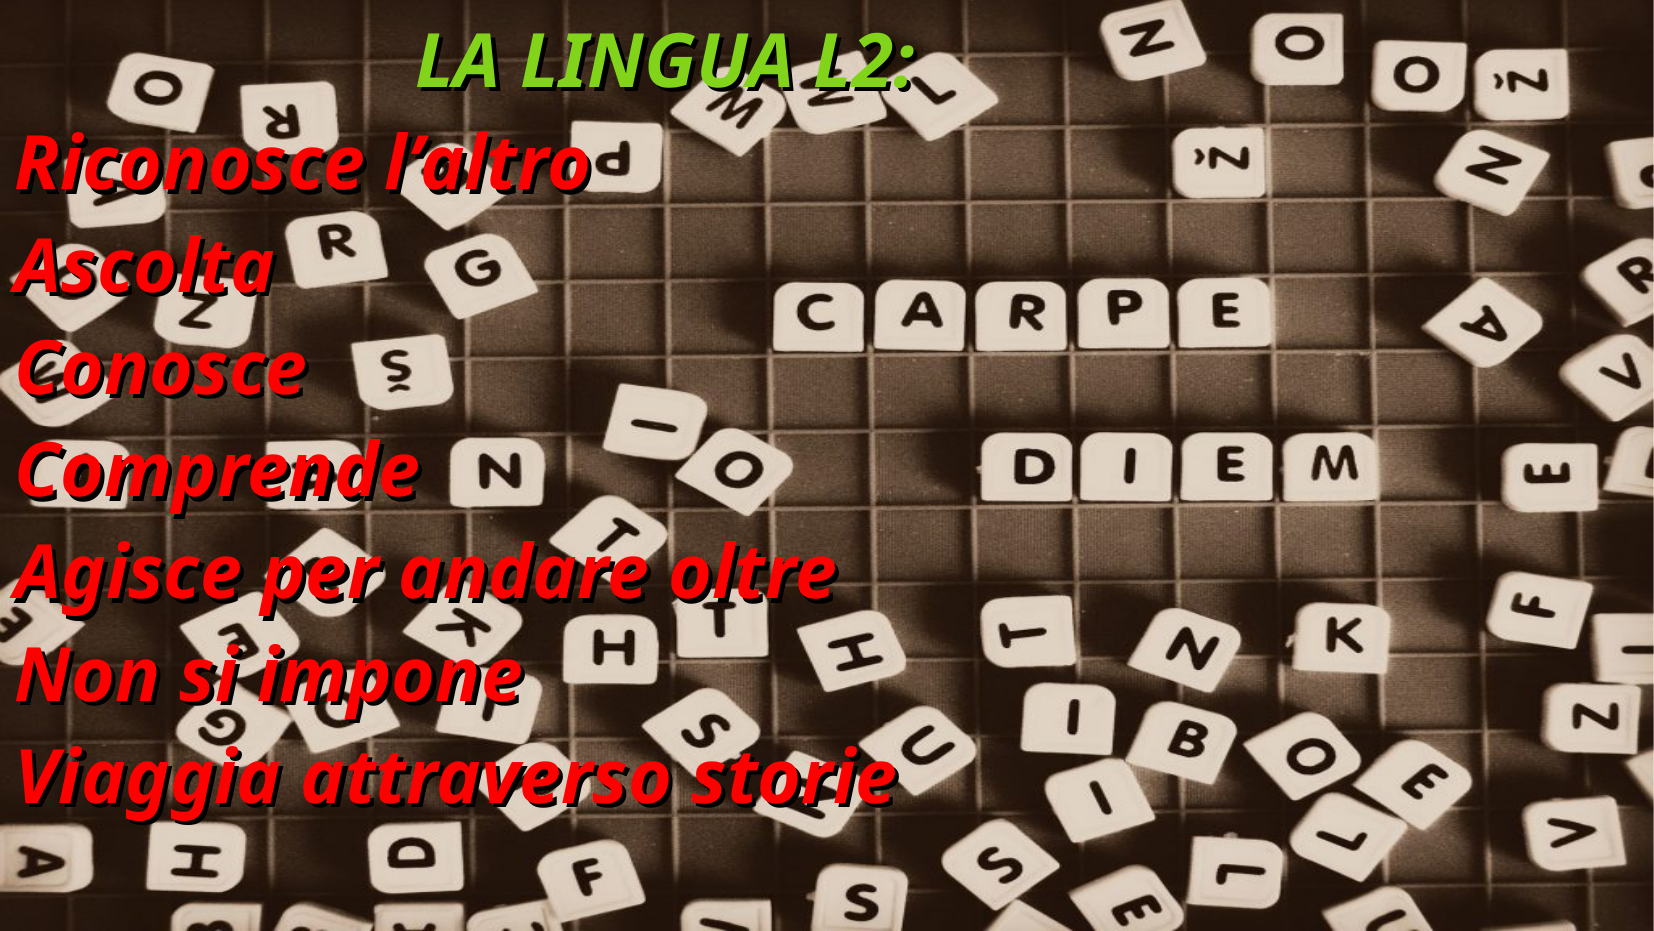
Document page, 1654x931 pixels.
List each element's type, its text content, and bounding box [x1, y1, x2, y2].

text_box LA LINGUA L2: Riconosce l’altro Ascolta Conosce Comprende Agisce per andare oltre Non si impone Viaggia attraverso storie [0, 0, 1654, 931]
